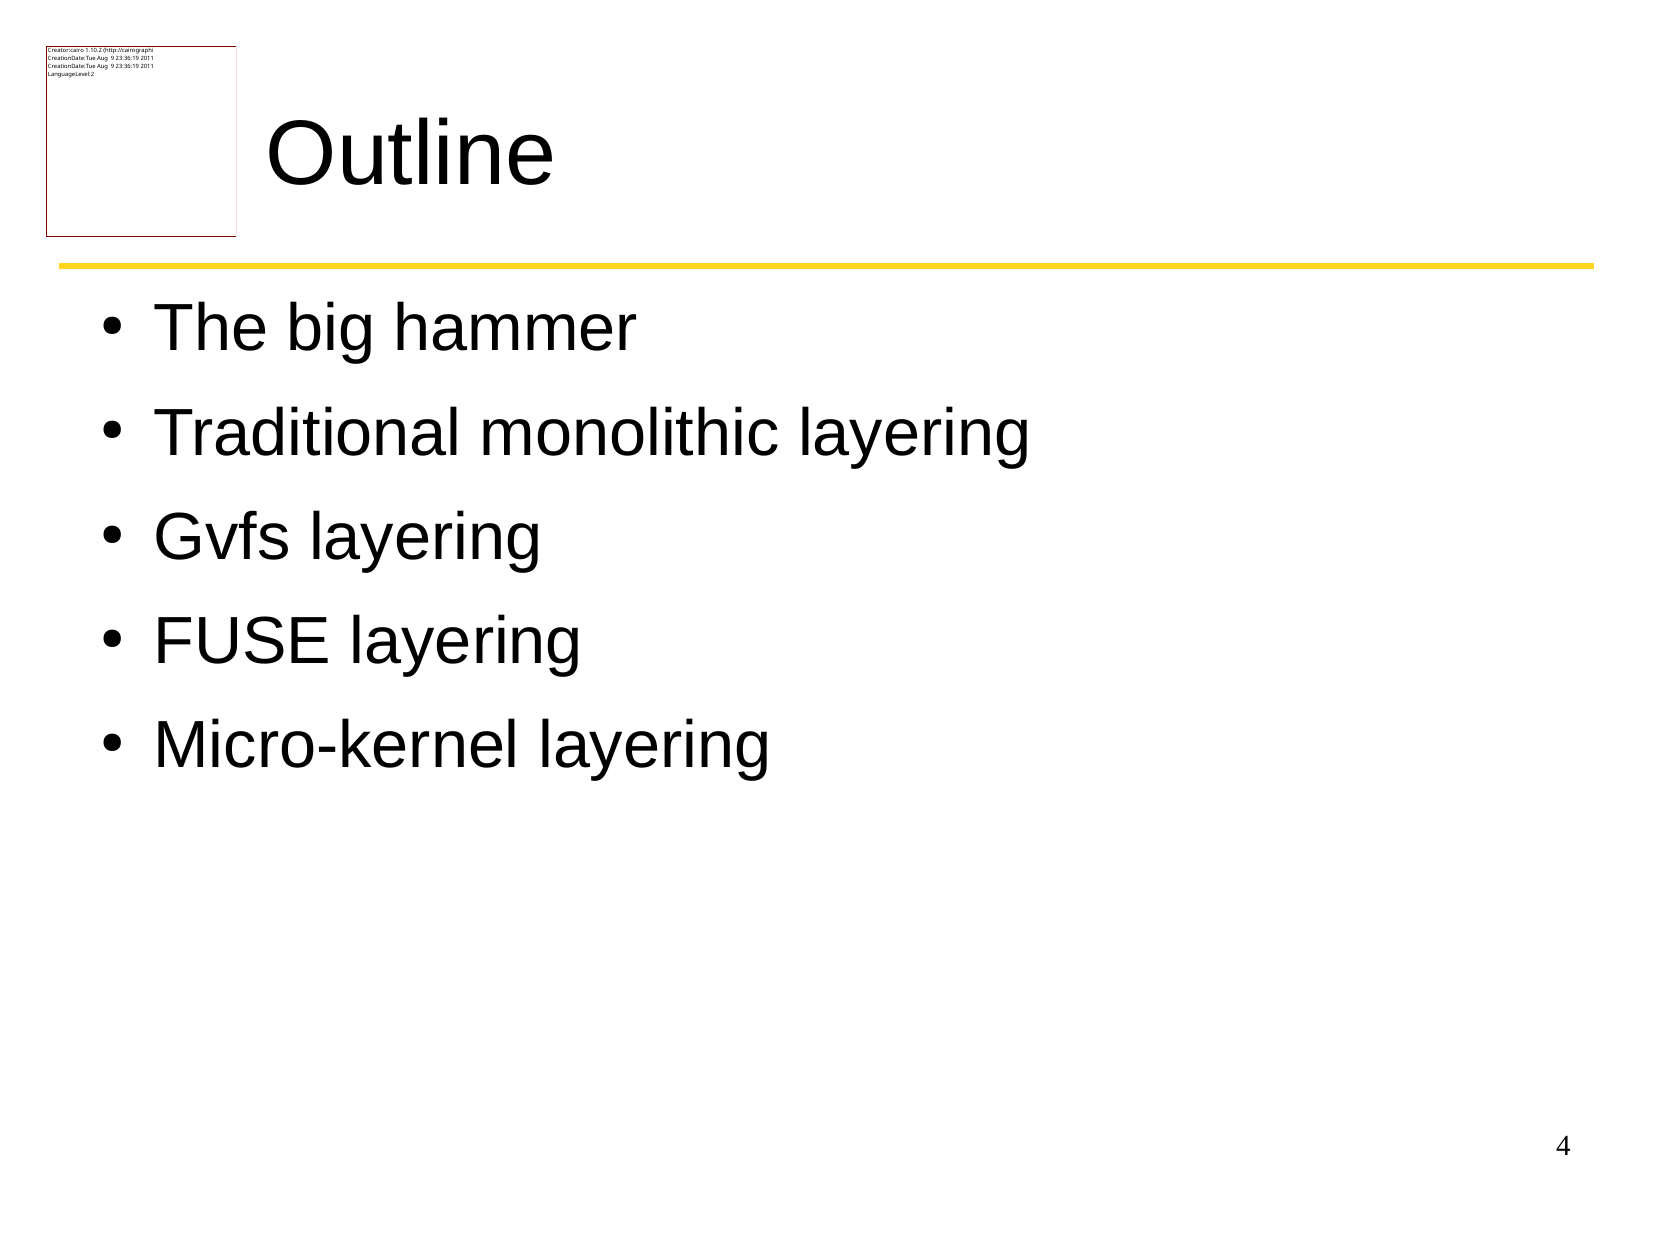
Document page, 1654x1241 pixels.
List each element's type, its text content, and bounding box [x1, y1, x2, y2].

list The big hammer Traditional monolithic layering Gvfs layering FUSE layering Micro-kernel layering [82, 290, 1571, 1109]
title Outline [265, 49, 1571, 257]
